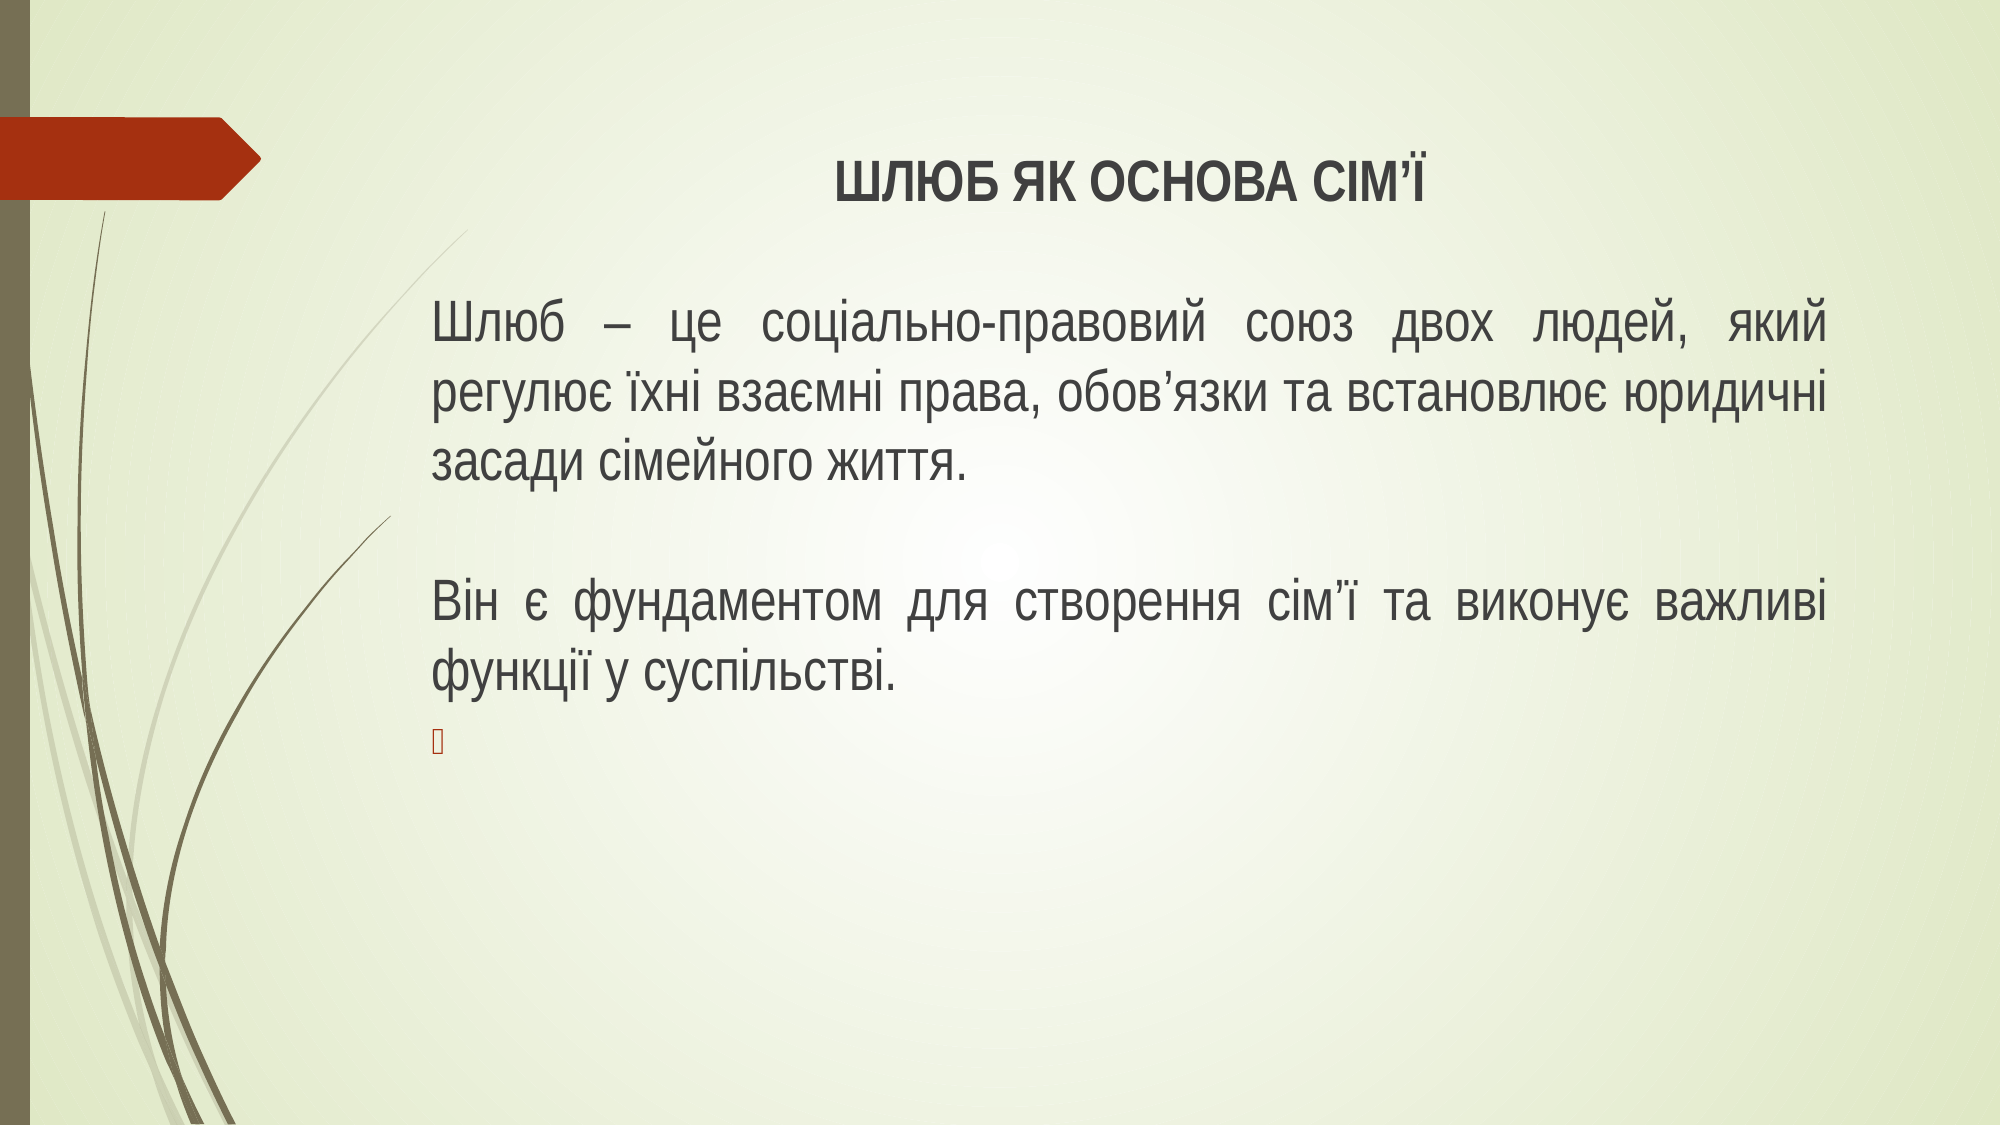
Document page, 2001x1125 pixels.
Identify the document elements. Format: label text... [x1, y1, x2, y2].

list ШЛЮБ ЯК ОСНОВА СІМ’Ї Шлюб – це соціально-правовий союз двох людей, який регулює їхні взаємні права, обов’язки та встановлює юридичні засади сімейного життя. Він є фундаментом для створення сім’ї та виконує важливі функції у суспільстві. [416, 135, 1854, 882]
